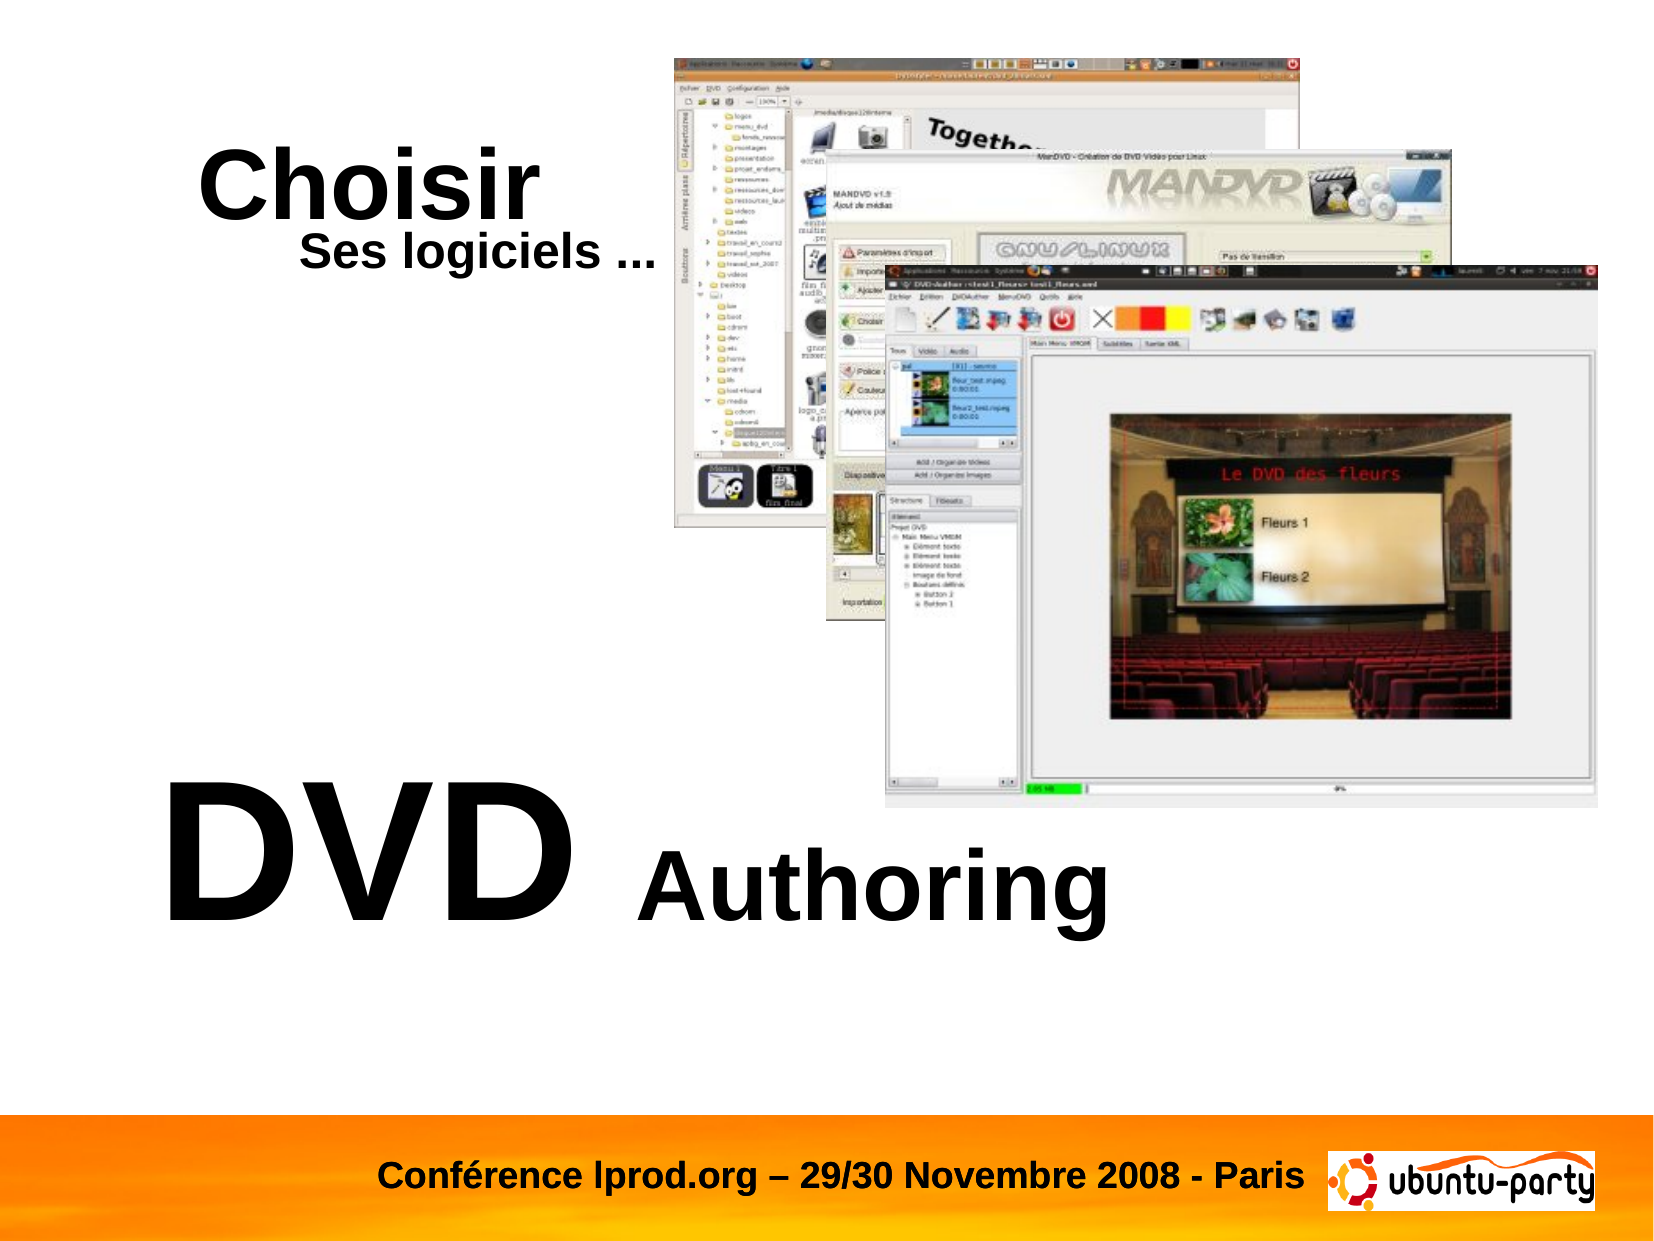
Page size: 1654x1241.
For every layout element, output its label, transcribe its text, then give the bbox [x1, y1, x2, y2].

text_box DVD Authoring [88, 731, 1182, 1004]
text_box Ses logiciels ... [177, 215, 780, 296]
text_box Conférence lprod.org – 29/30 Novembre 2008 - Paris [295, 1147, 1388, 1211]
picture [0, 1115, 1654, 1241]
text_box Choisir [59, 122, 680, 266]
picture [674, 58, 1598, 808]
